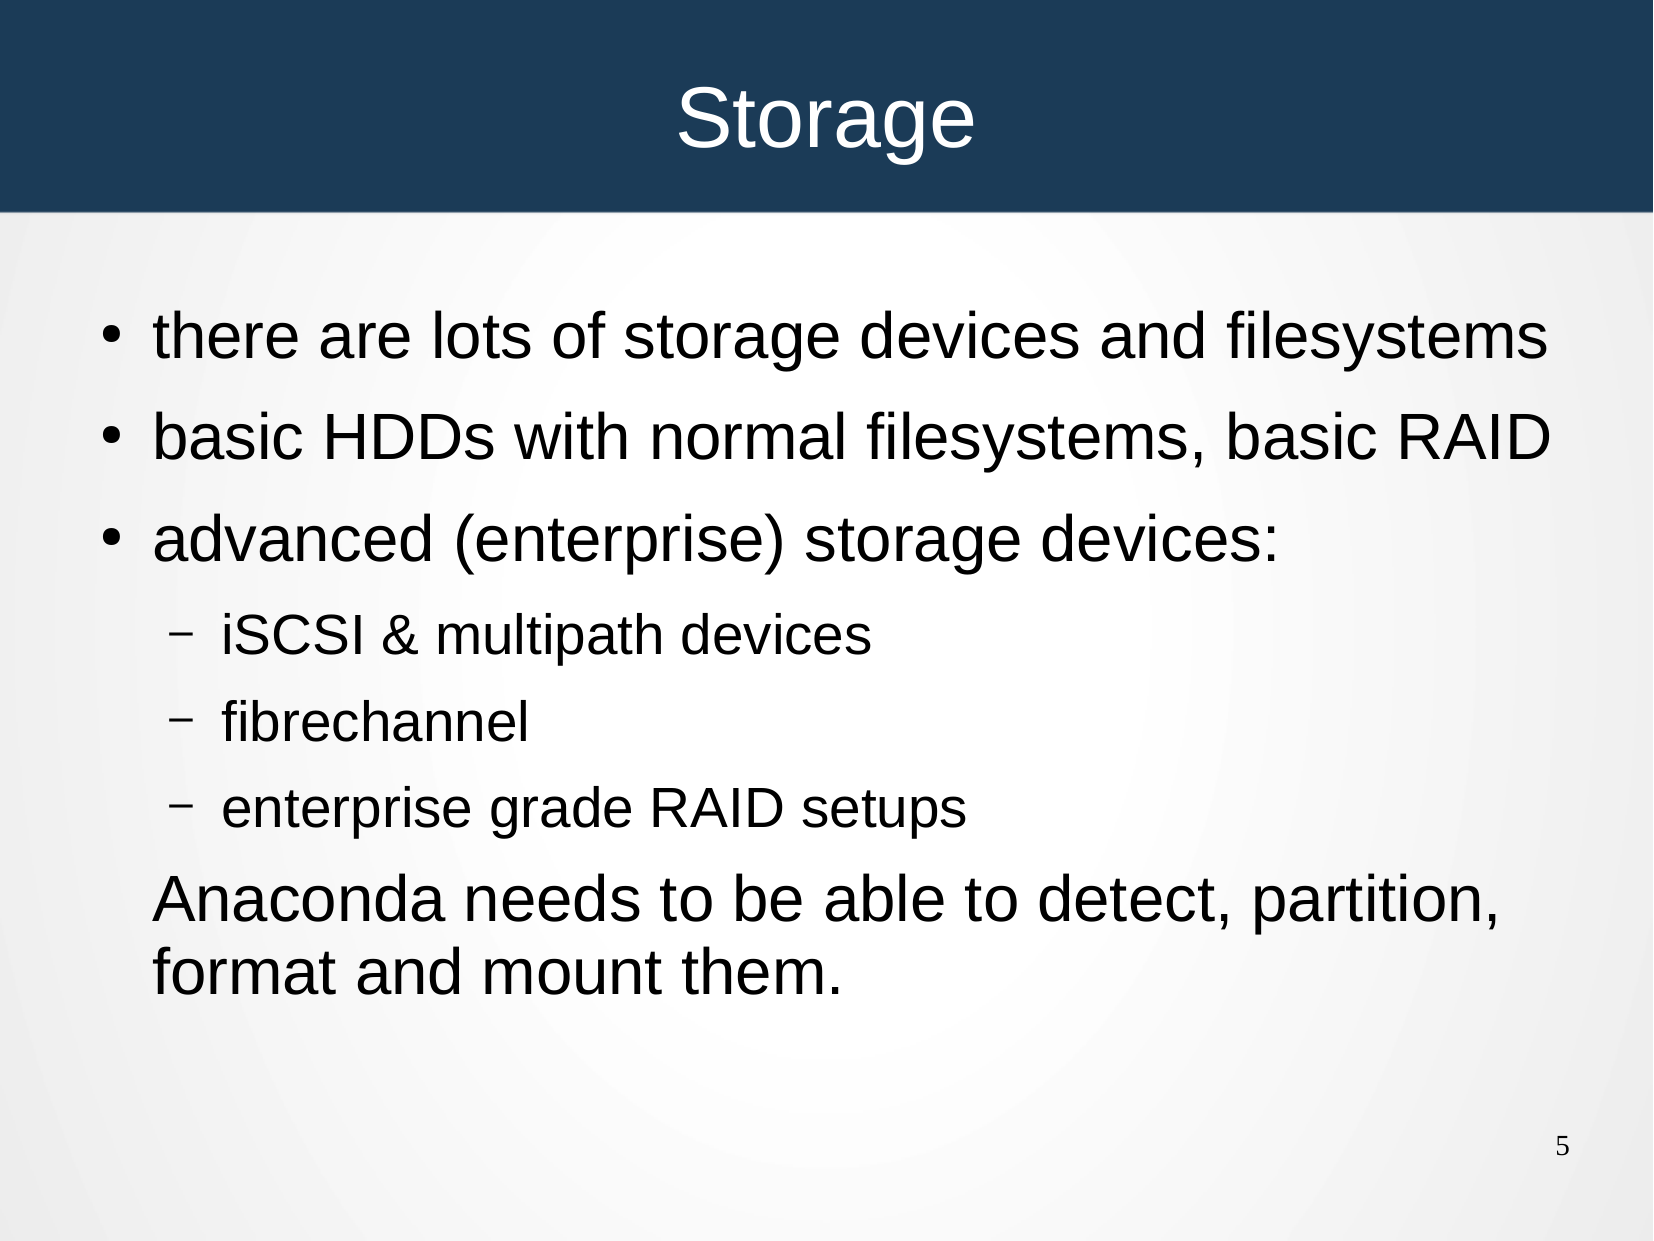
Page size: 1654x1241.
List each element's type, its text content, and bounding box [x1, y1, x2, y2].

list there are lots of storage devices and filesystems basic HDDs with normal filesystems, basic RAID advanced (enterprise) storage devices: iSCSI & multipath devices fibrechannel enterprise grade RAID setups Anaconda needs to be able to detect, partition, format and mount them. [82, 299, 1571, 1019]
picture [0, 0, 1653, 1241]
title Storage [82, 47, 1571, 189]
